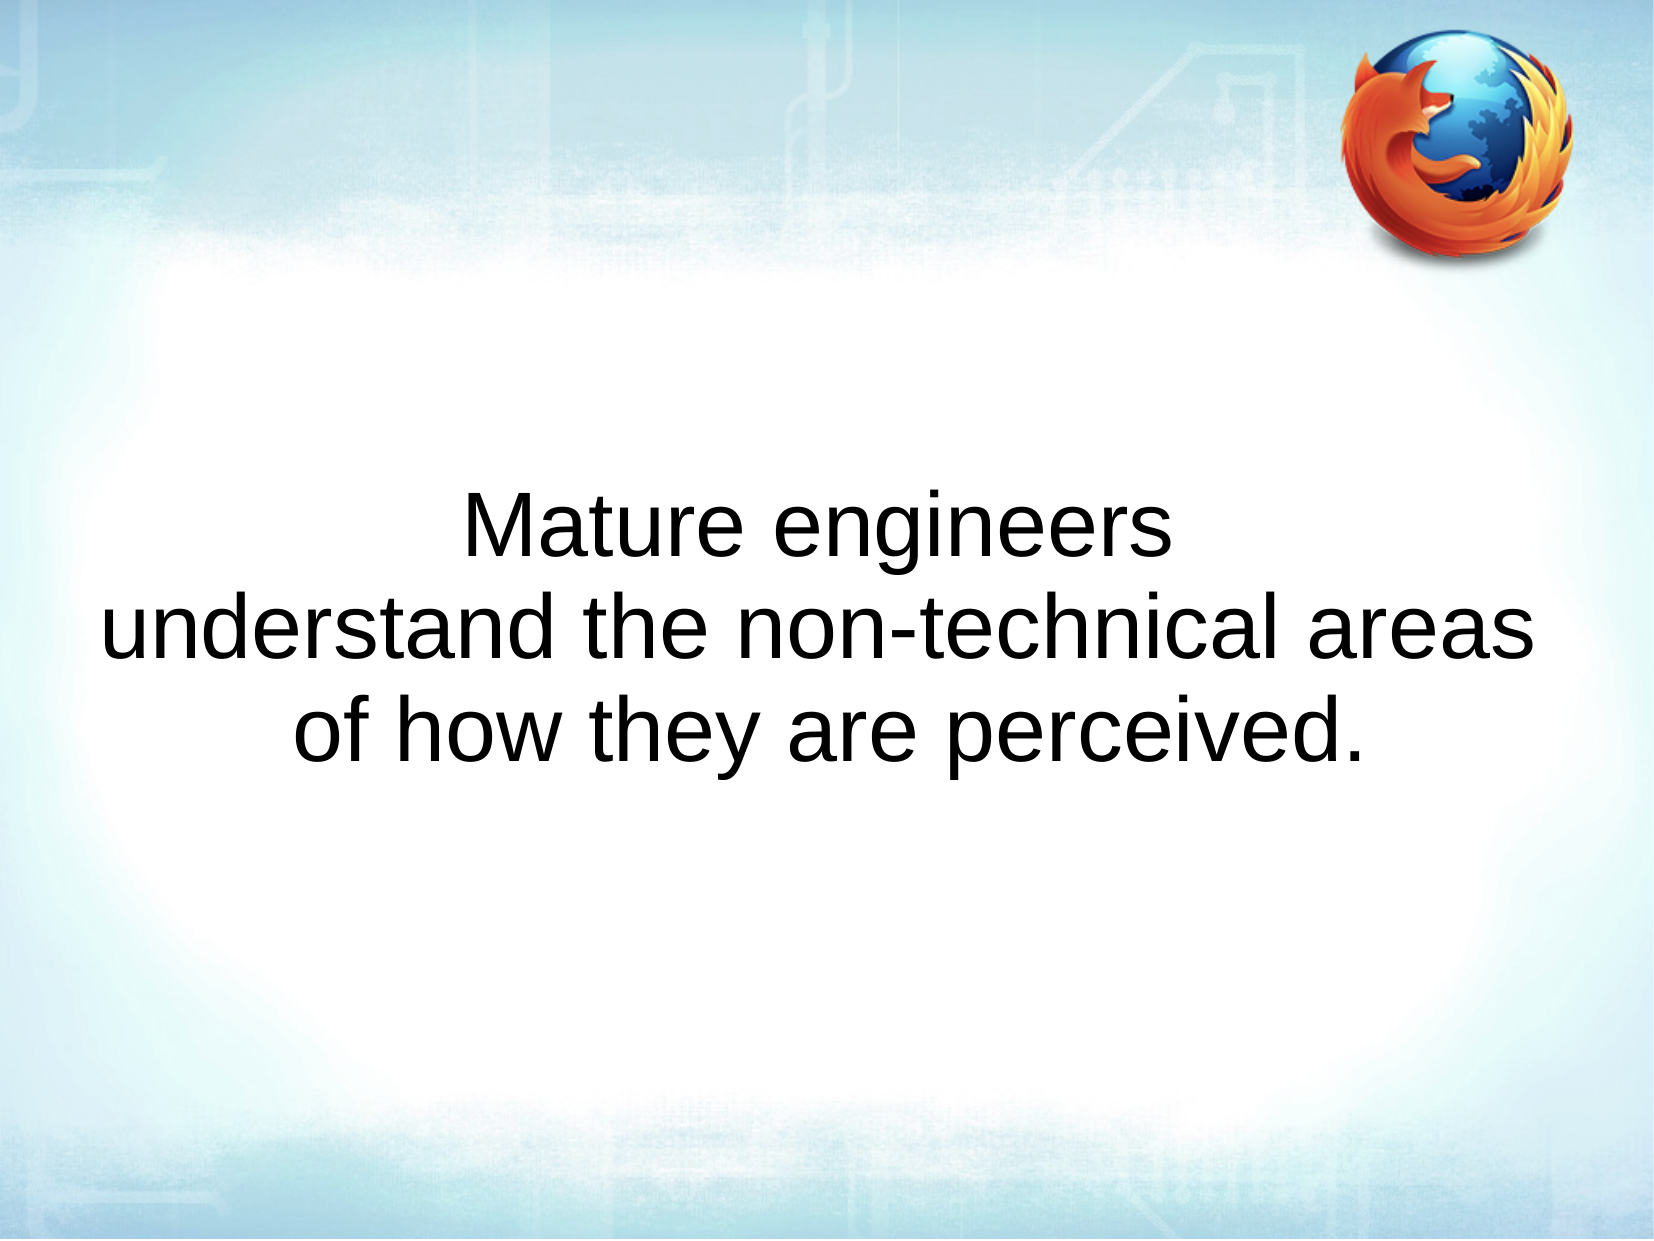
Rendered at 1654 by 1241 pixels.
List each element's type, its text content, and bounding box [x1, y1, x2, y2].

picture [0, 0, 1654, 1239]
title Mature engineers understand the non-technical areas of how they are perceived. [87, 475, 1576, 782]
